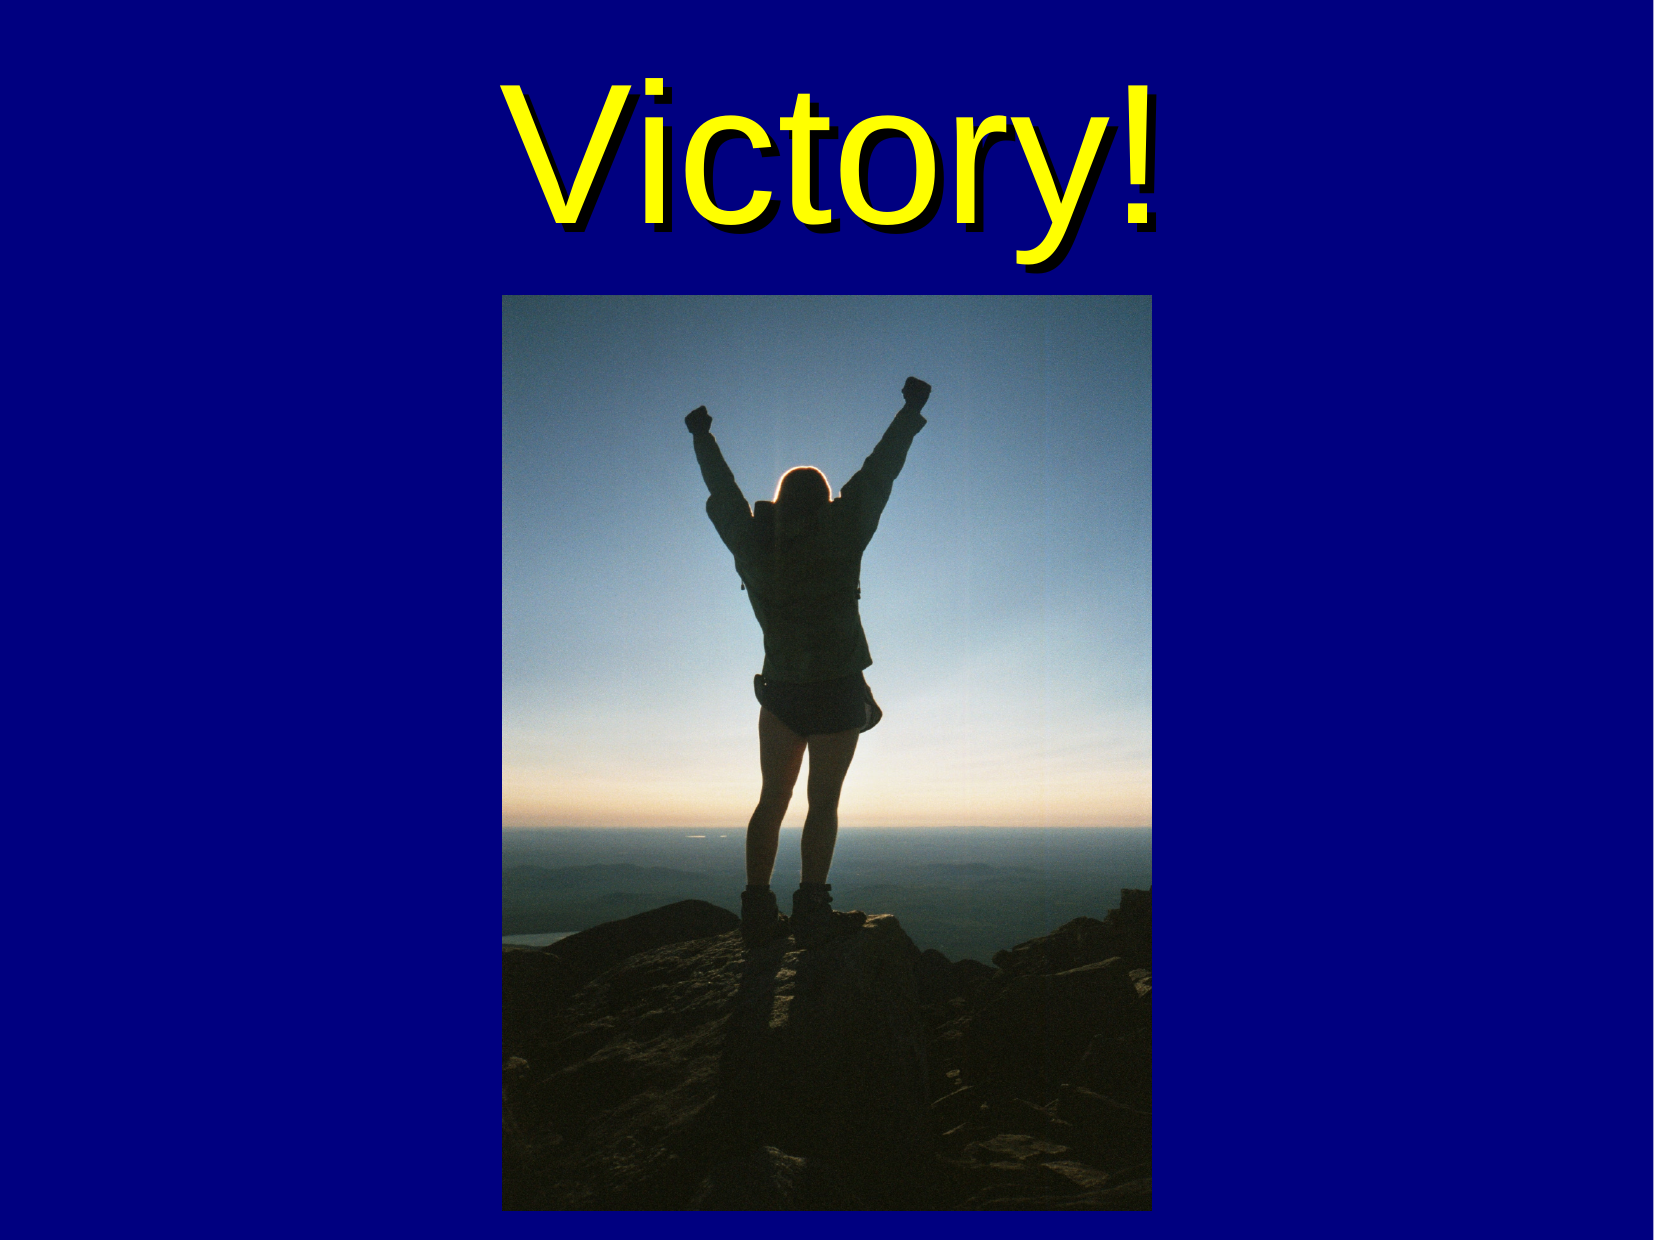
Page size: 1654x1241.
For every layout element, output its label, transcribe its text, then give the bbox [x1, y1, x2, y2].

picture [502, 295, 1152, 1211]
title Victory! [88, 42, 1577, 266]
